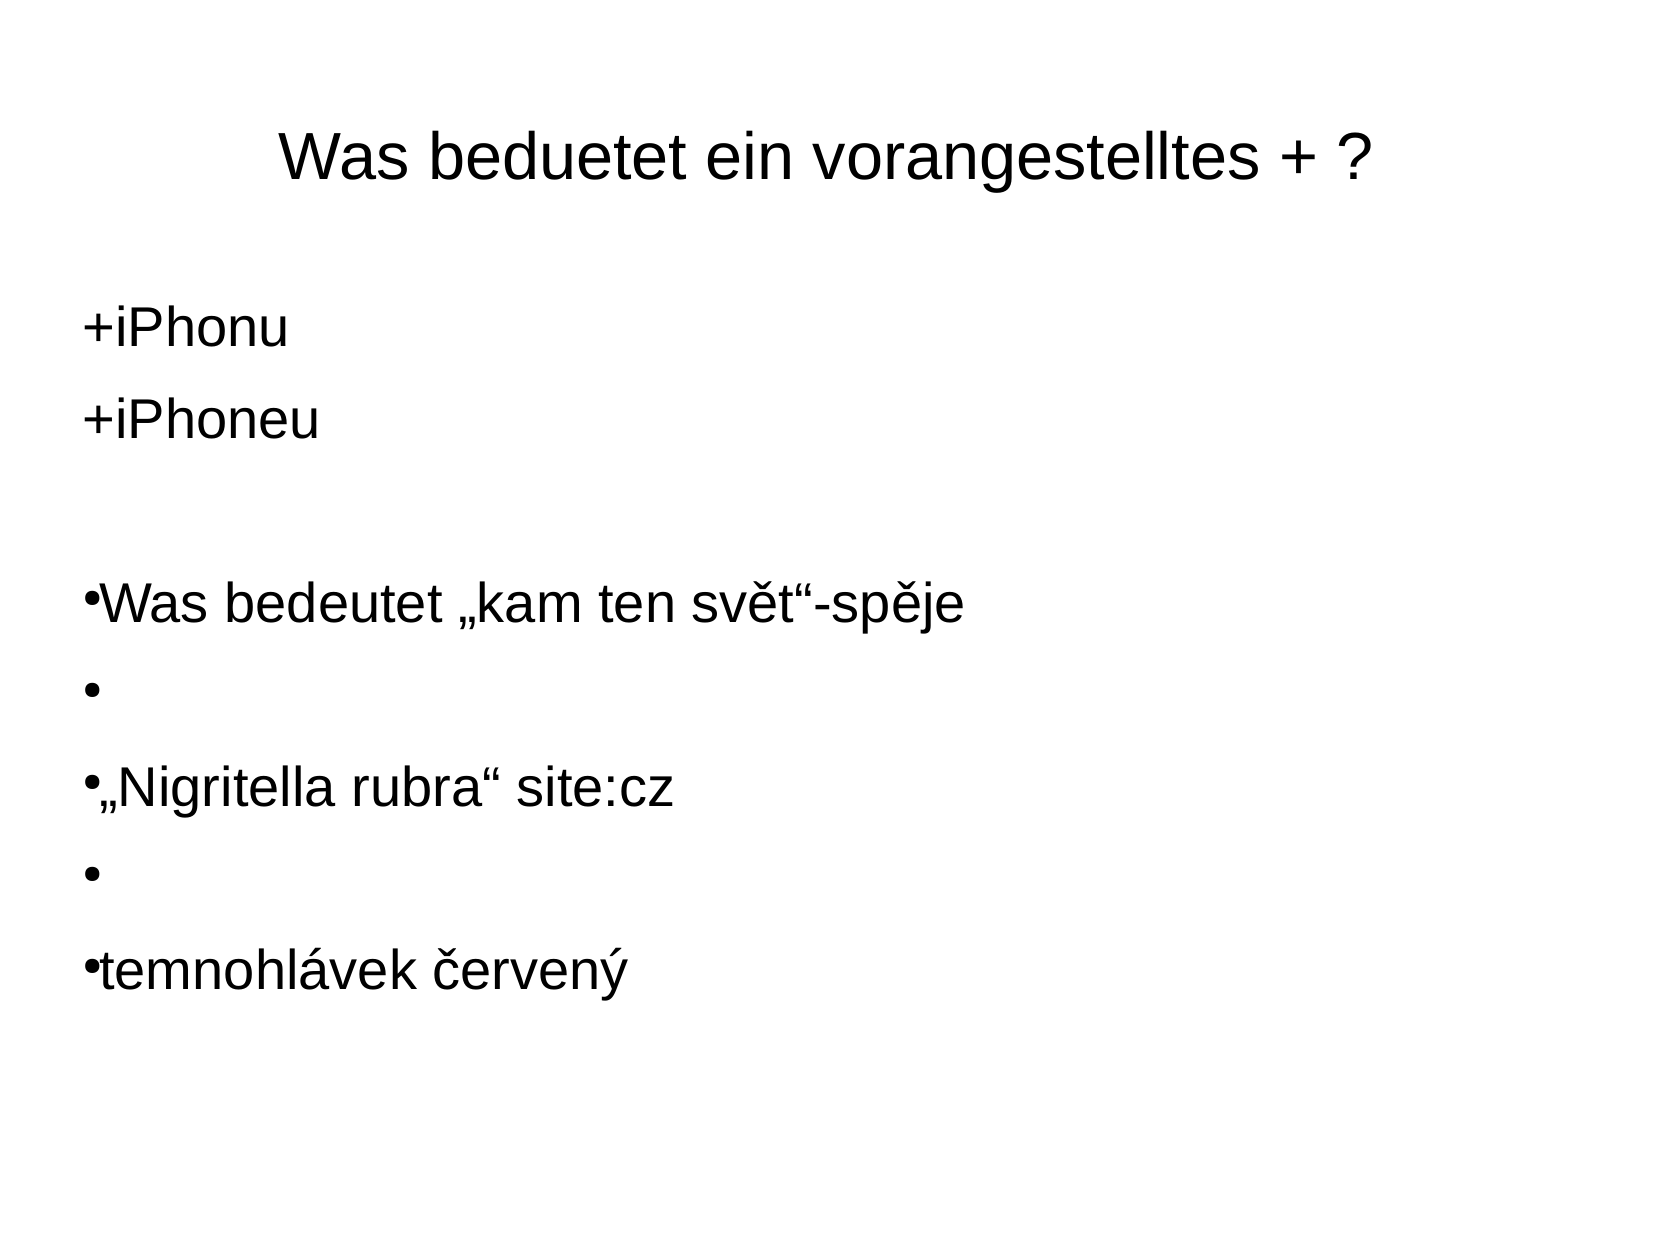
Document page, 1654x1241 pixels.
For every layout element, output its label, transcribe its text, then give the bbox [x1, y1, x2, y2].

title Was beduetet ein vorangestelltes + ? [82, 49, 1571, 257]
list +iPhonu +iPhoneu Was bedeutet „kam ten svět“-spěje „Nigritella rubra“ site:cz temnohlávek červený [82, 290, 1571, 1010]
